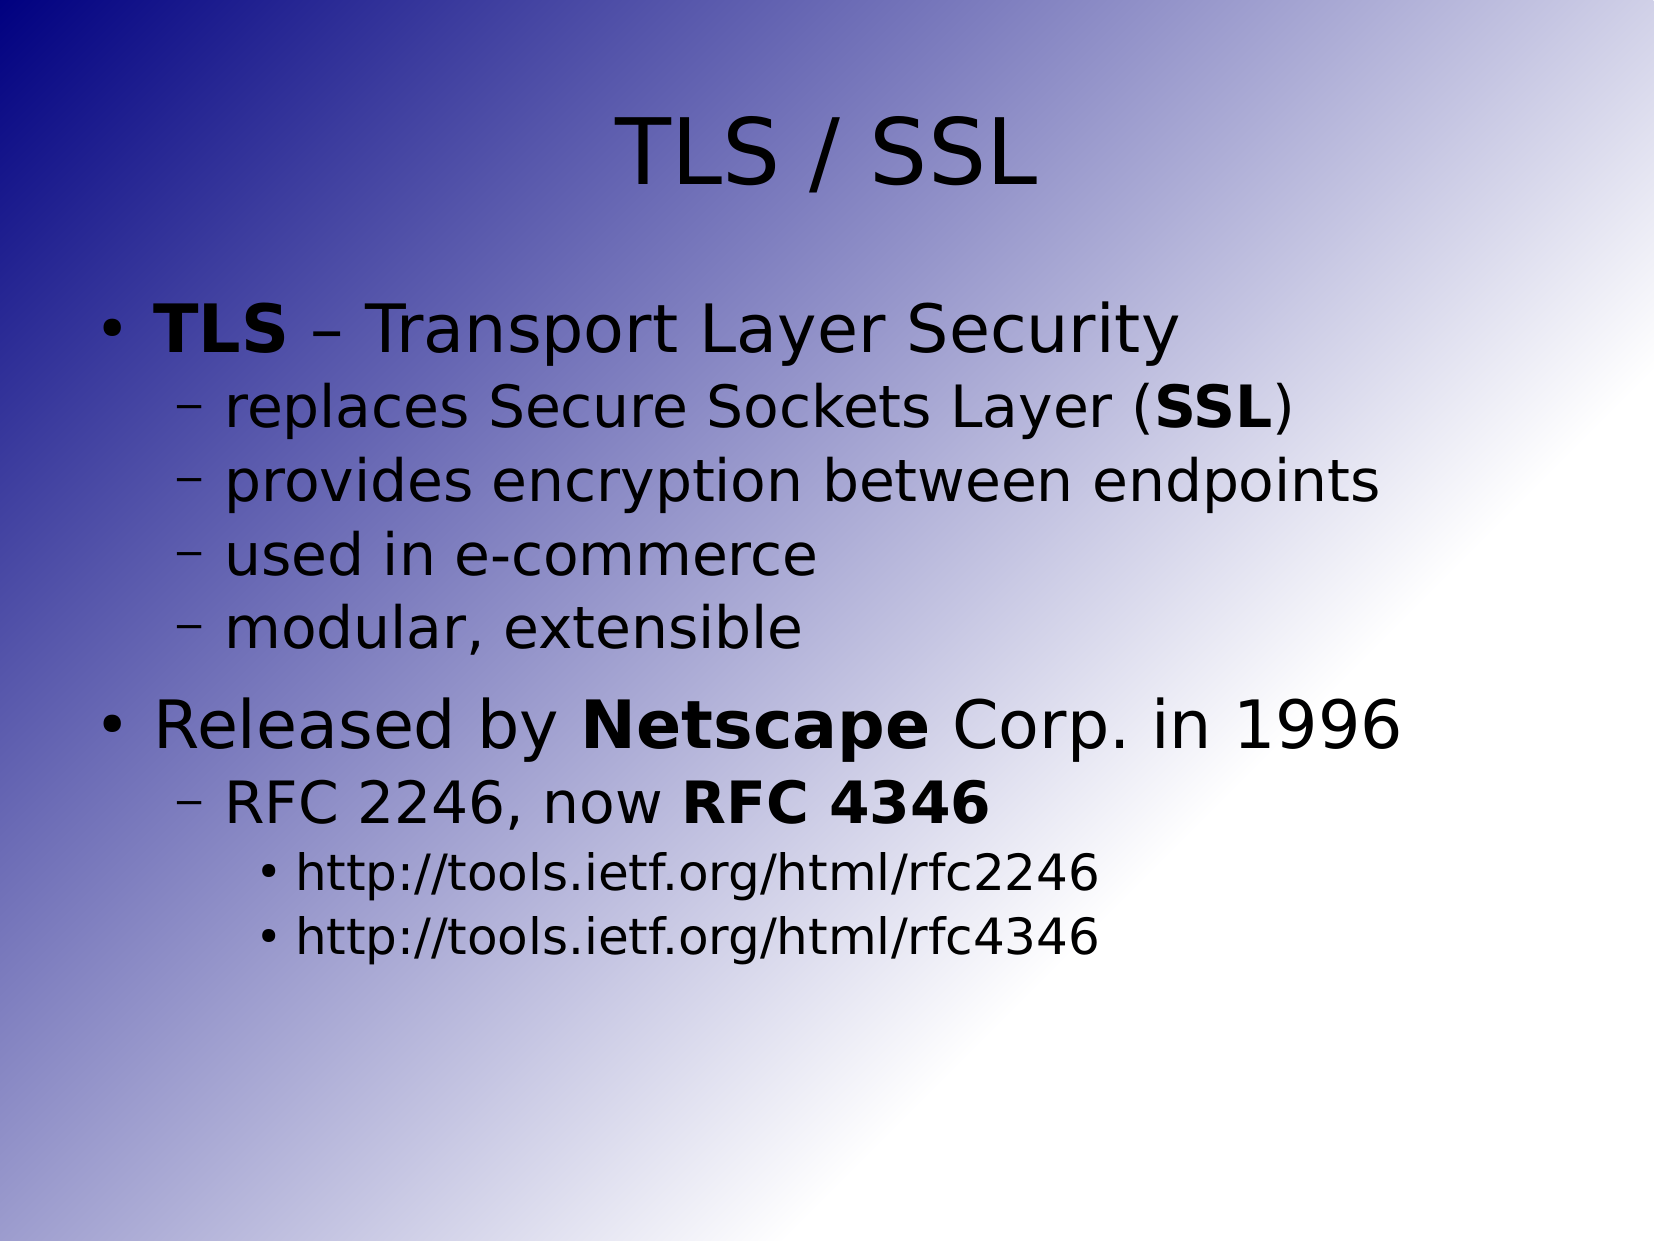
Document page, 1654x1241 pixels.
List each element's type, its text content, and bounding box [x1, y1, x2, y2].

list TLS – Transport Layer Security replaces Secure Sockets Layer (SSL) provides encryption between endpoints used in e-commerce modular, extensible Released by Netscape Corp. in 1996 RFC 2246, now RFC 4346 http://tools.ietf.org/html/rfc2246 http://tools.ietf.org/html/rfc4346 [82, 290, 1571, 1094]
title TLS / SSL [82, 56, 1571, 250]
